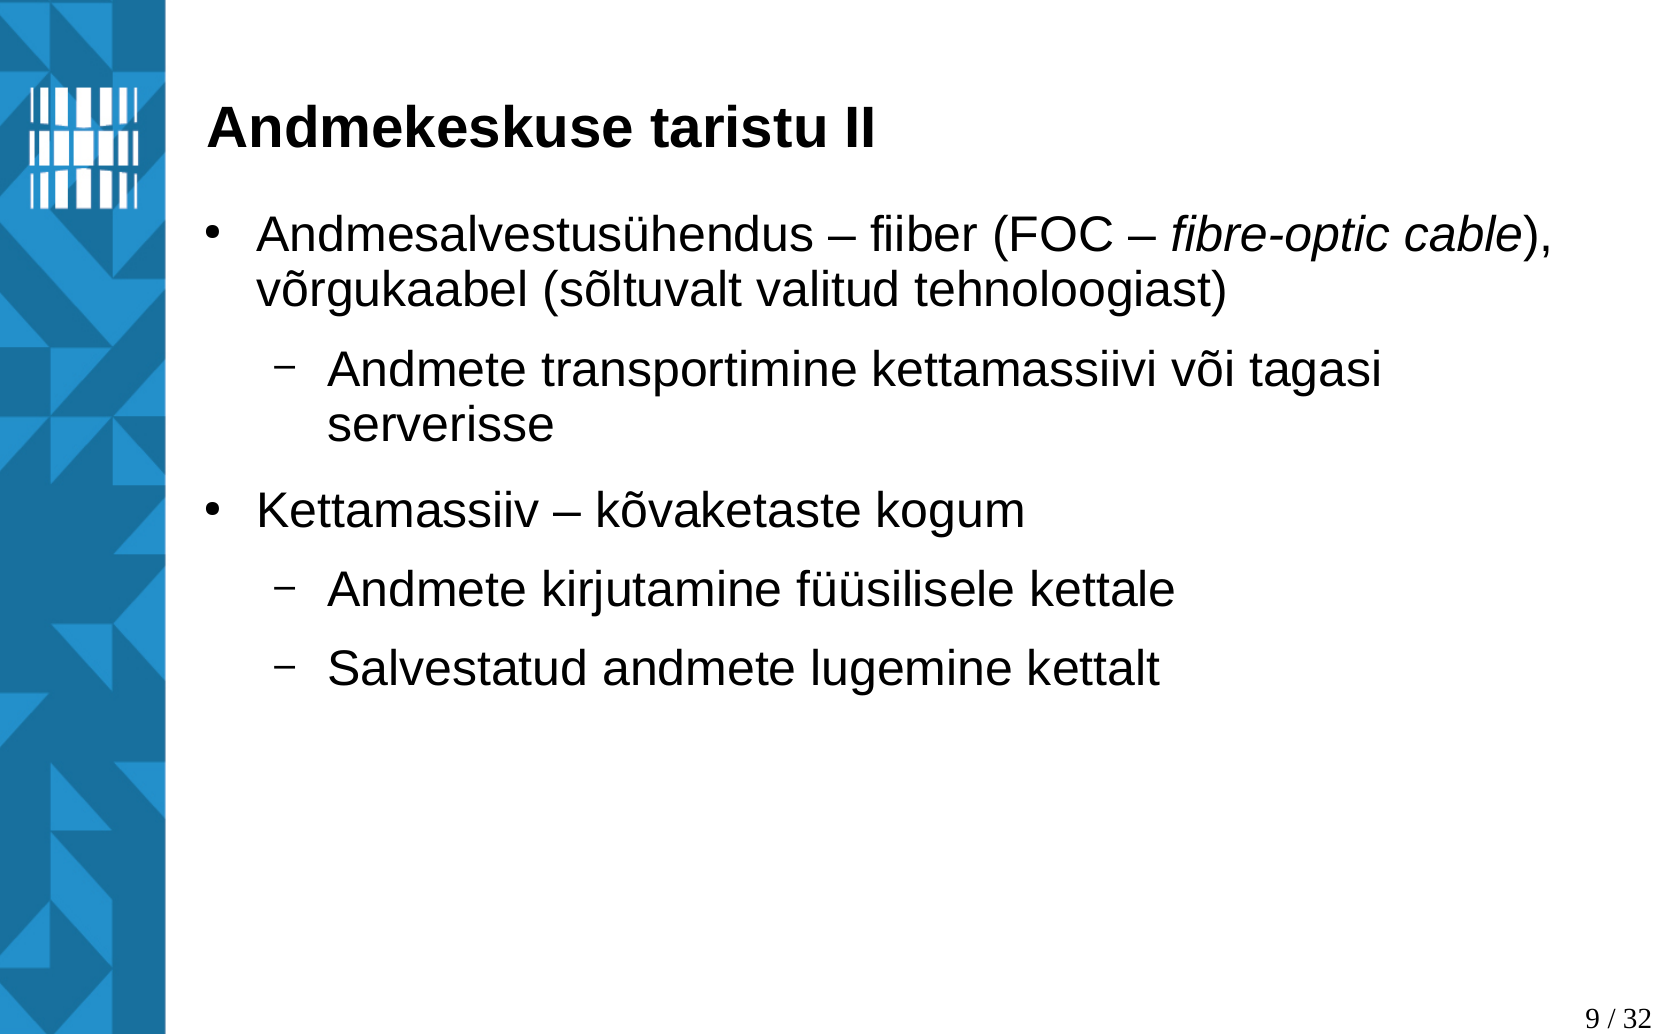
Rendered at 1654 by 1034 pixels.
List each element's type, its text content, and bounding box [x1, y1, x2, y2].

list Andmesalvestusühendus – fiiber (FOC – fibre-optic cable), võrgukaabel (sõltuvalt valitud tehnoloogiast) Andmete transportimine kettamassiivi või tagasi serverisse Kettamassiiv – kõvaketaste kogum Andmete kirjutamine füüsilisele kettale Salvestatud andmete lugemine kettalt [185, 205, 1571, 768]
title Andmekeskuse taristu II [206, 41, 1595, 214]
